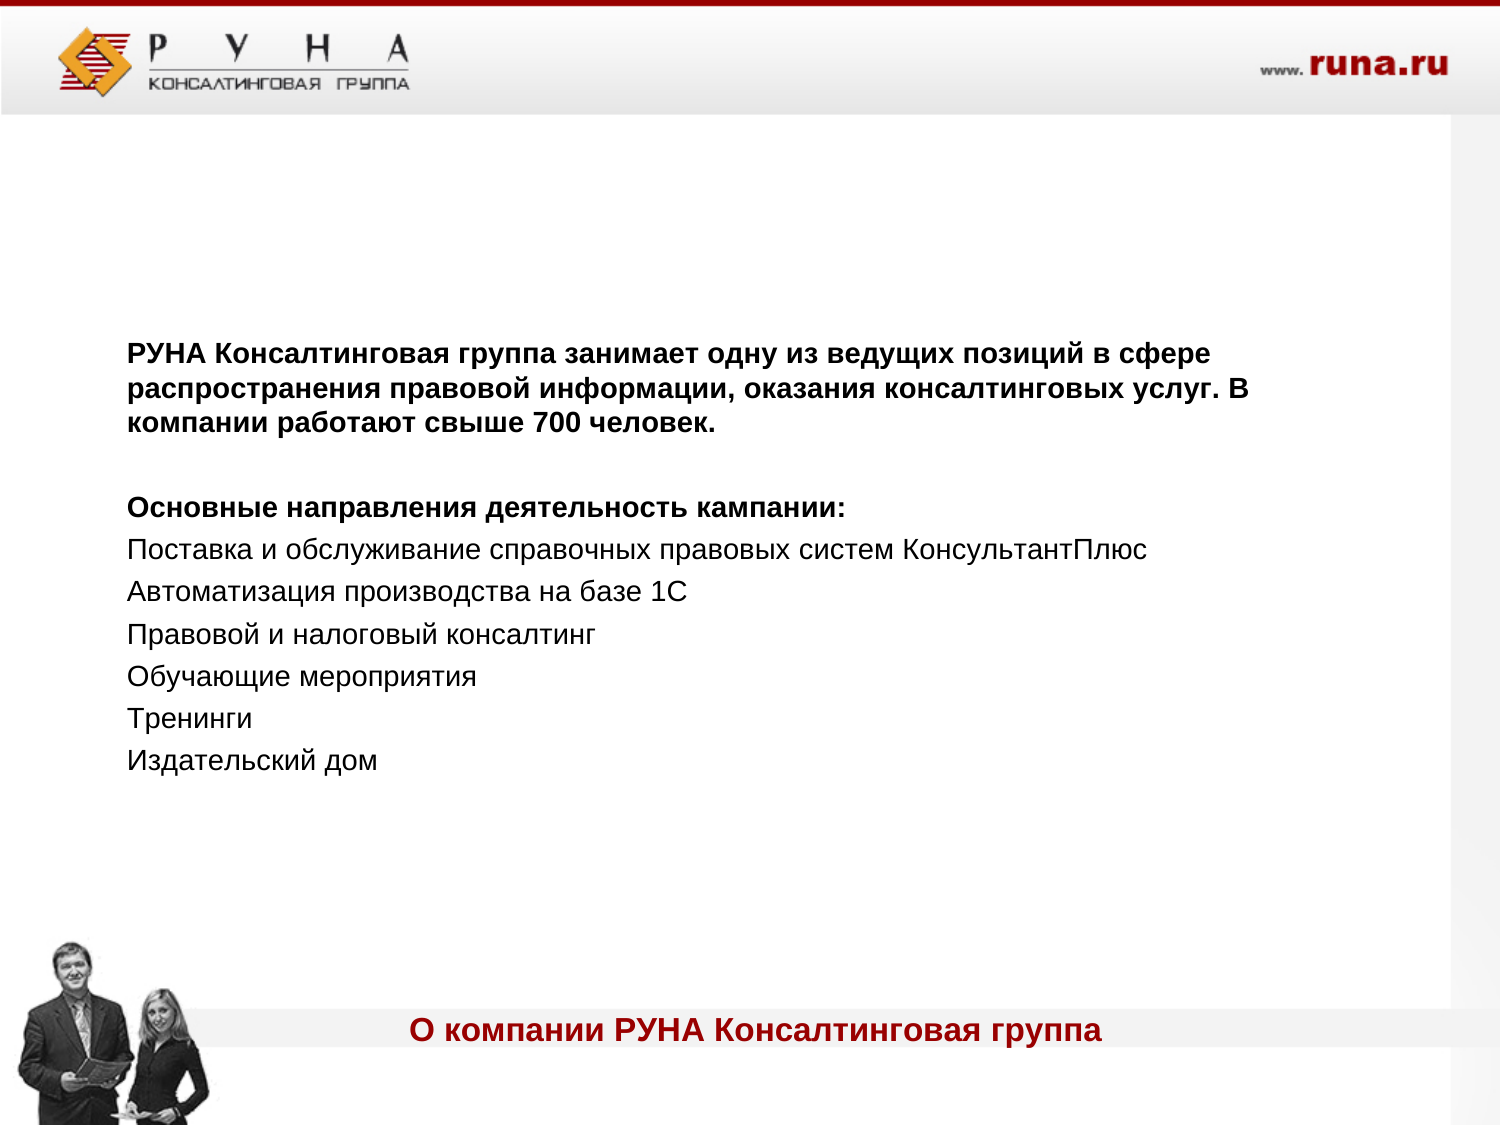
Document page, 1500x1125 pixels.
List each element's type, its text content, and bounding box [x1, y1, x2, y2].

text_box РУНА Консалтинговая группа занимает одну из ведущих позиций в сфере распространения правовой информации, оказания консалтинговых услуг. В компании работают свыше 700 человек. Основные направления деятельность кампании: Поставка и обслуживание справочных правовых систем КонсультантПлюс Автоматизация производства на базе 1С Правовой и налоговый консалтинг Обучающие мероприятия Тренинги Издательский дом [112, 326, 1400, 870]
picture [0, 0, 1500, 1125]
text_box О компании РУНА Консалтинговая группа [159, 1000, 1353, 1048]
